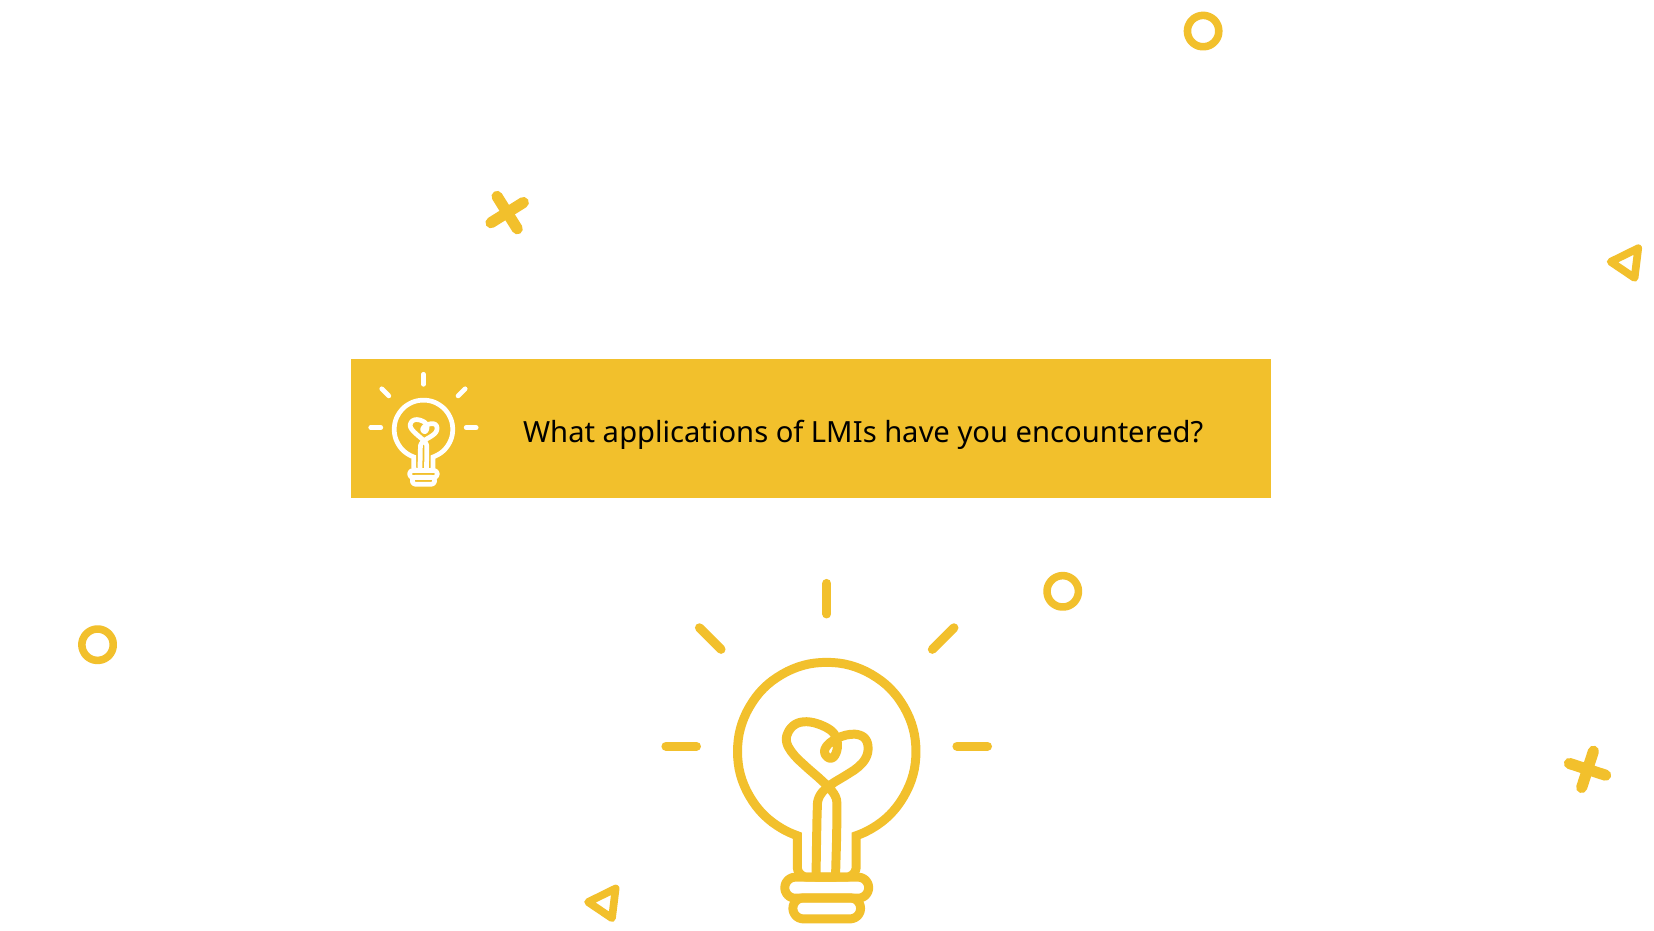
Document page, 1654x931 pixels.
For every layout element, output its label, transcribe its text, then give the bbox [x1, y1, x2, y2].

text_box What applications of LMIs have you encountered? [487, 339, 1241, 523]
